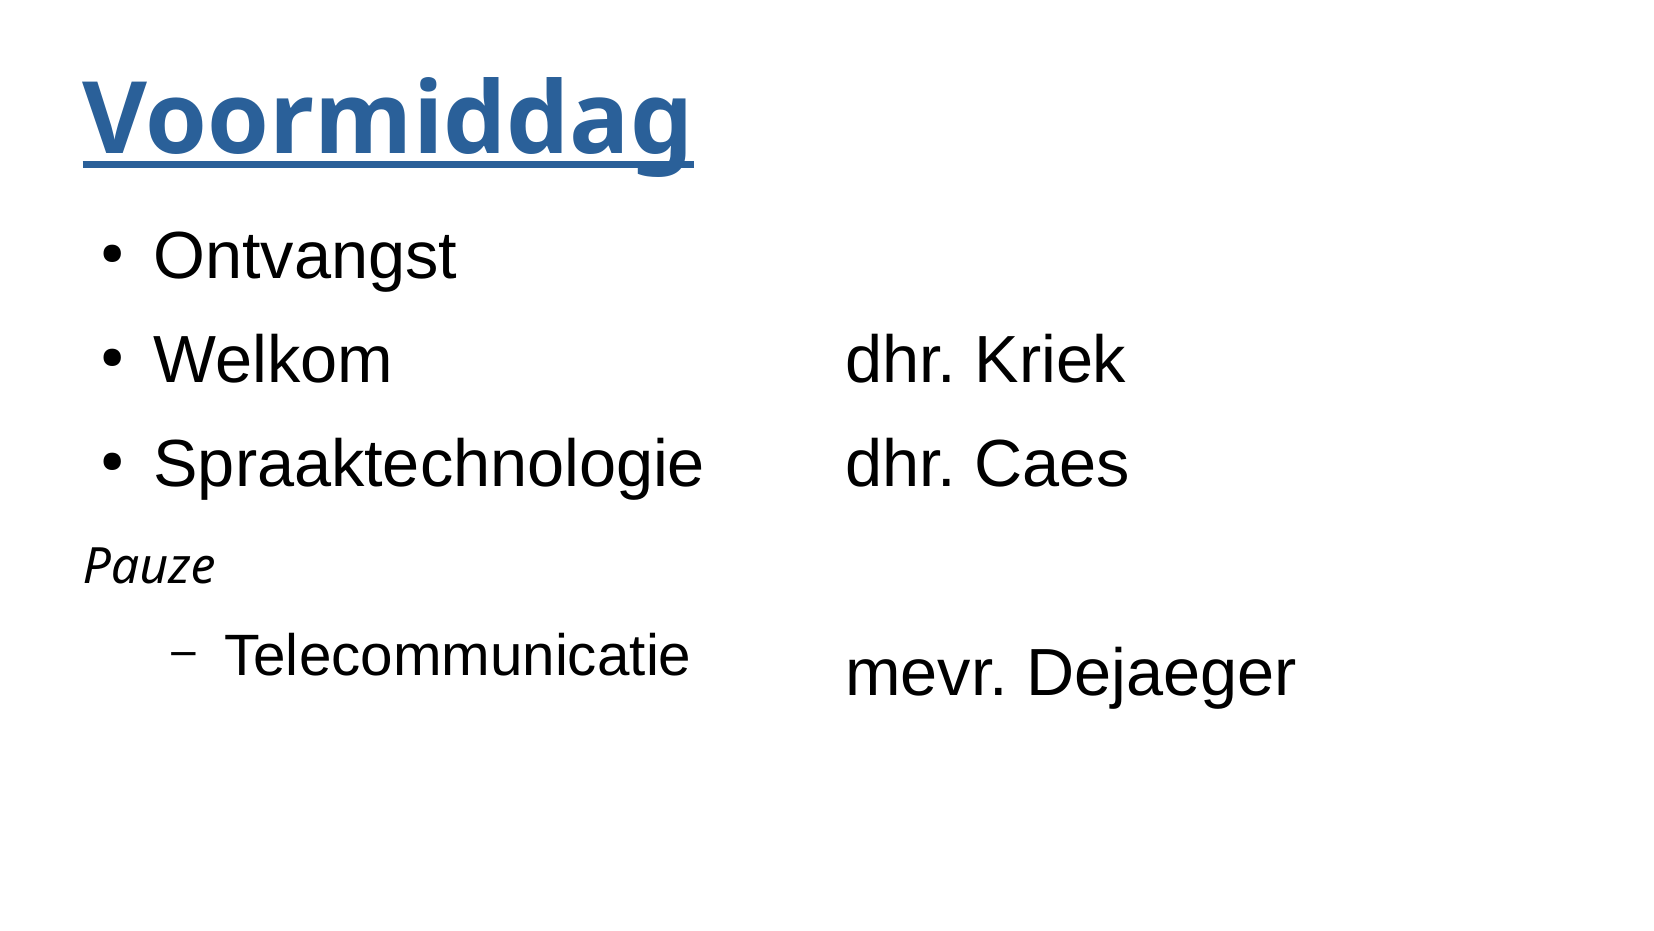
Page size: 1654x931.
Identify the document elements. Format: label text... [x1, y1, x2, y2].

title Voormiddag [82, 37, 1571, 193]
list Ontvangst Welkom Spraaktechnologie Pauze Telecommunicatie [82, 217, 809, 758]
list dhr. Kriek dhr. Caes mevr. Dejaeger [845, 217, 1572, 758]
